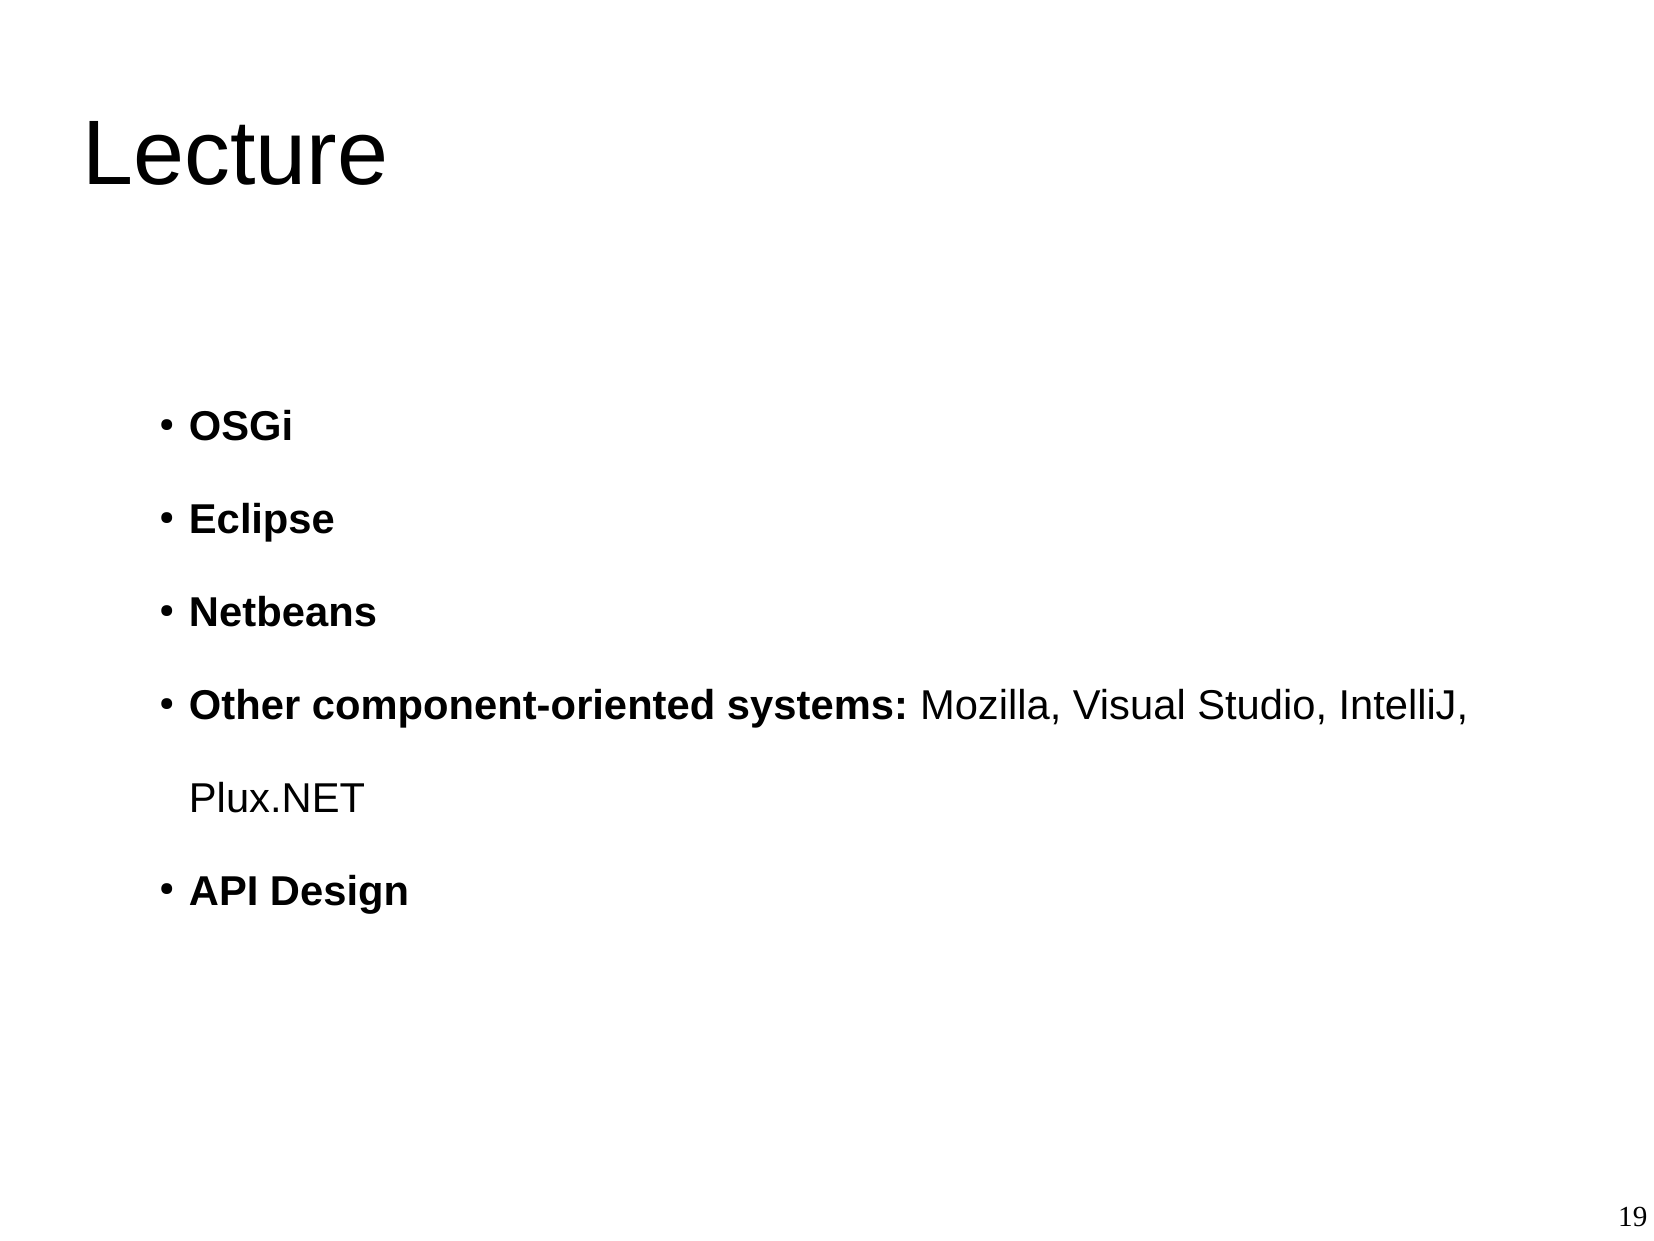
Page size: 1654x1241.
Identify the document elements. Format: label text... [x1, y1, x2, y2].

text_box OSGi Eclipse Netbeans Other component-oriented systems: Mozilla, Visual Studio, IntelliJ, Plux.NET API Design [153, 228, 1483, 1134]
title Lecture [82, 49, 1565, 257]
